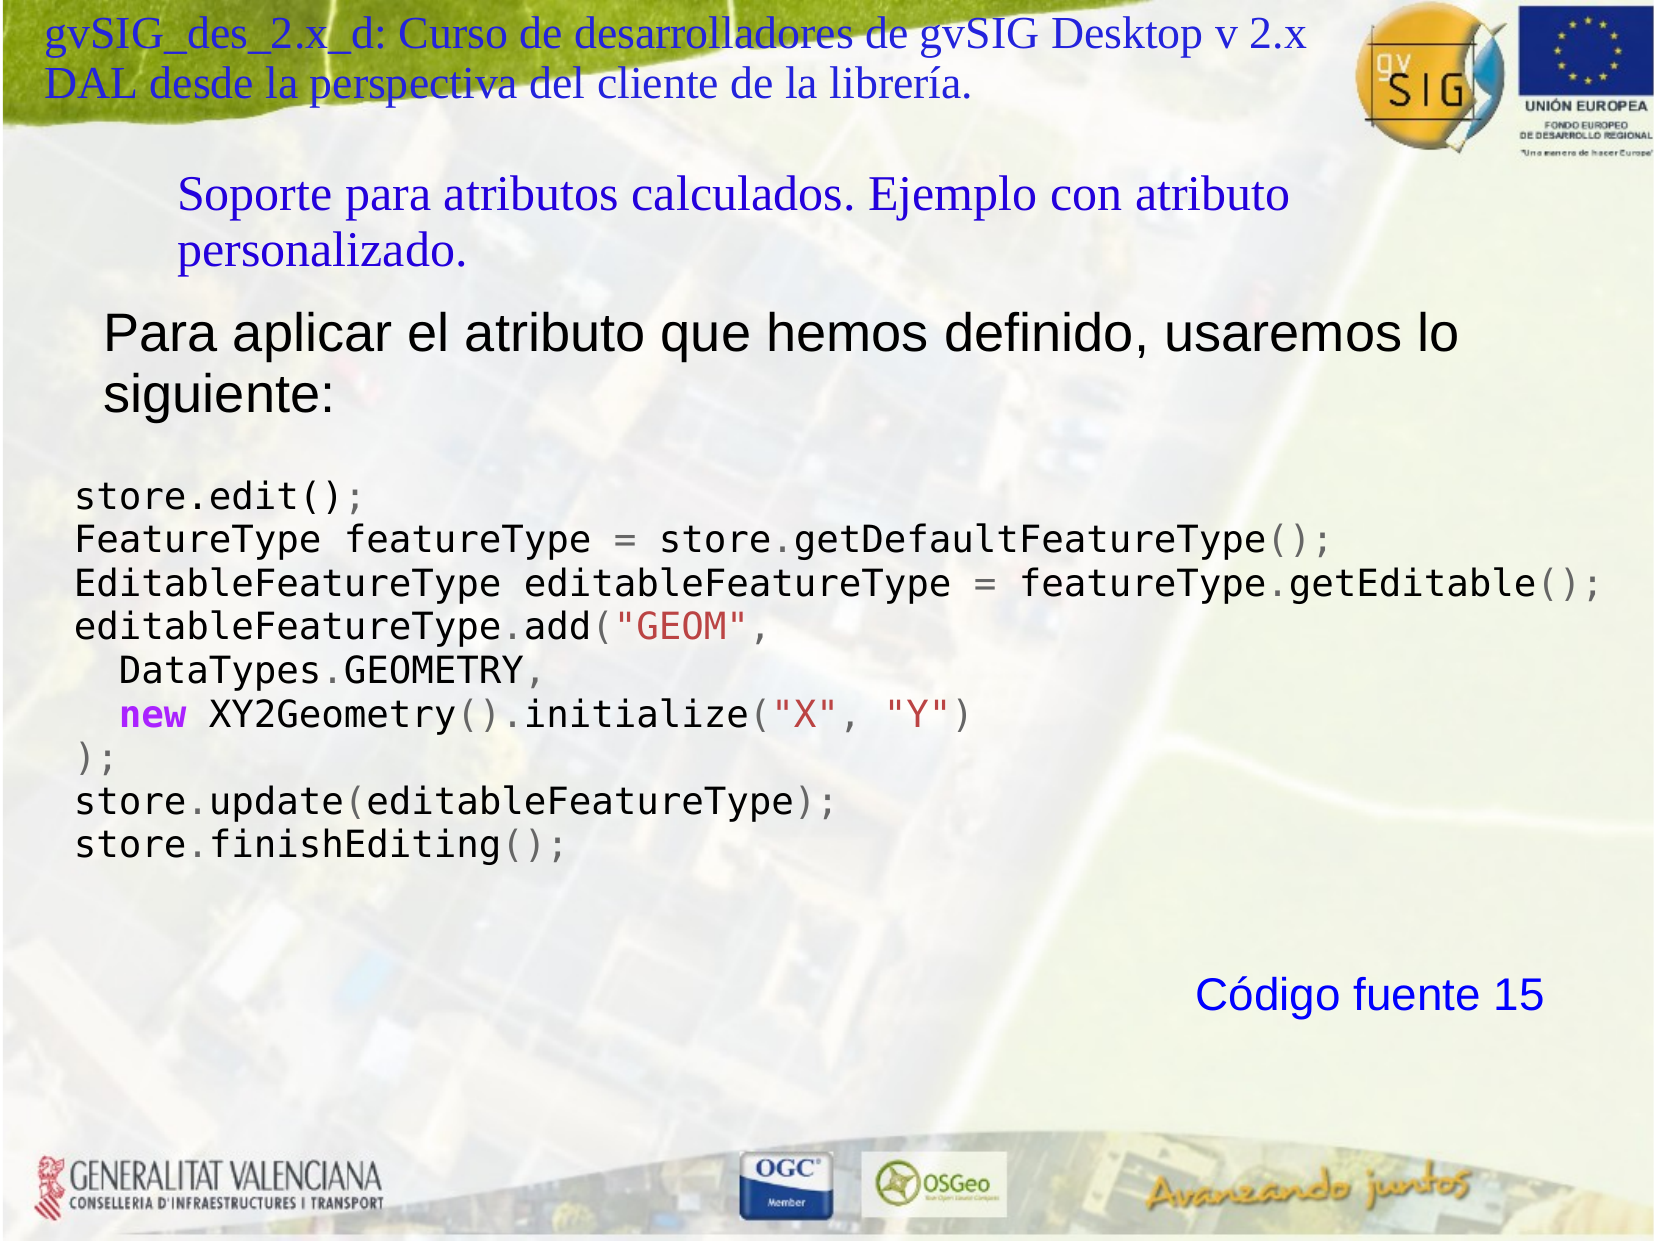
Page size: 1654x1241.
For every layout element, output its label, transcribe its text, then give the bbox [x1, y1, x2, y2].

text_box Código fuente 15 [1181, 961, 1595, 1028]
title Soporte para atributos calculados. Ejemplo con atributo personalizado. [177, 88, 1329, 295]
picture [2, 0, 1654, 1241]
text_box store.edit(); FeatureType featureType = store.getDefaultFeatureType(); EditableFeatureType editableFeatureType = featureType.getEditable(); editableFeatureType.add("GEOM", DataTypes.GEOMETRY, new XY2Geometry().initialize("X", "Y") ); store.update(editableFeatureType); store.finishEditing(); [59, 467, 1625, 969]
text_box Para aplicar el atributo que hemos definido, usaremos lo siguiente: [88, 295, 1595, 432]
